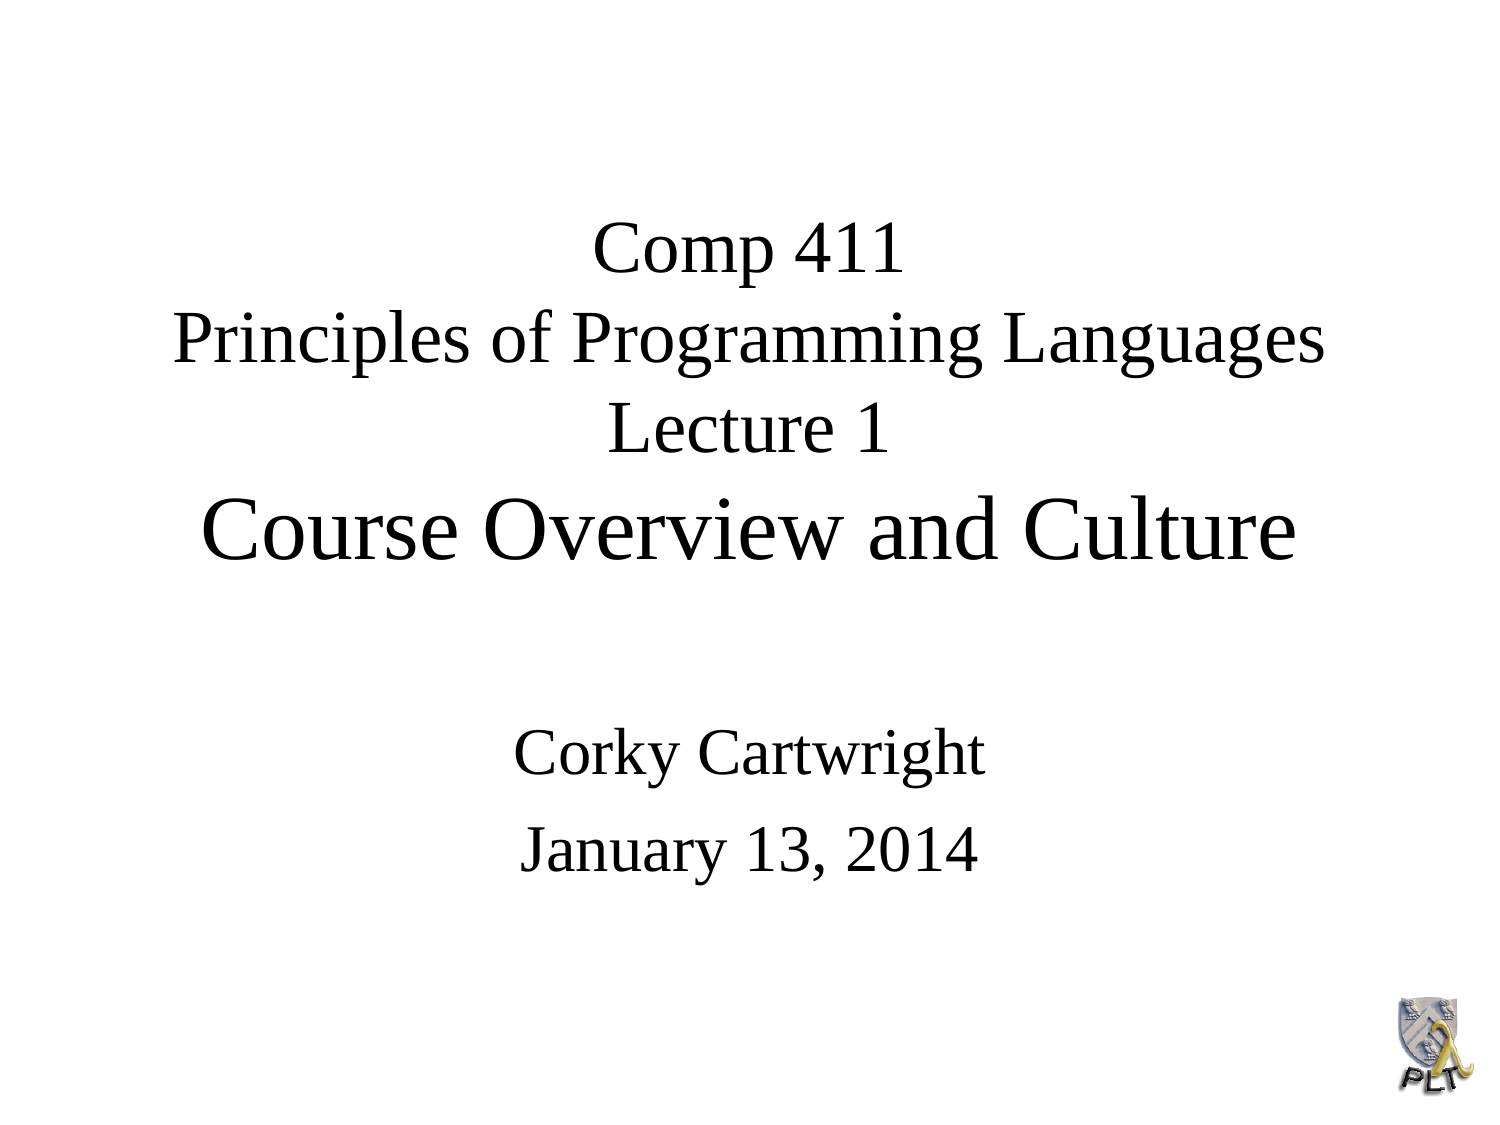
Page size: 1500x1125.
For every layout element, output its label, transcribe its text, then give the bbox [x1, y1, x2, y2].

picture [1387, 987, 1480, 1100]
title Comp 411 Principles of Programming Languages Lecture 1 Course Overview and Culture [112, 149, 1388, 625]
subtitle Corky Cartwright January 13, 2014 [225, 699, 1276, 989]
